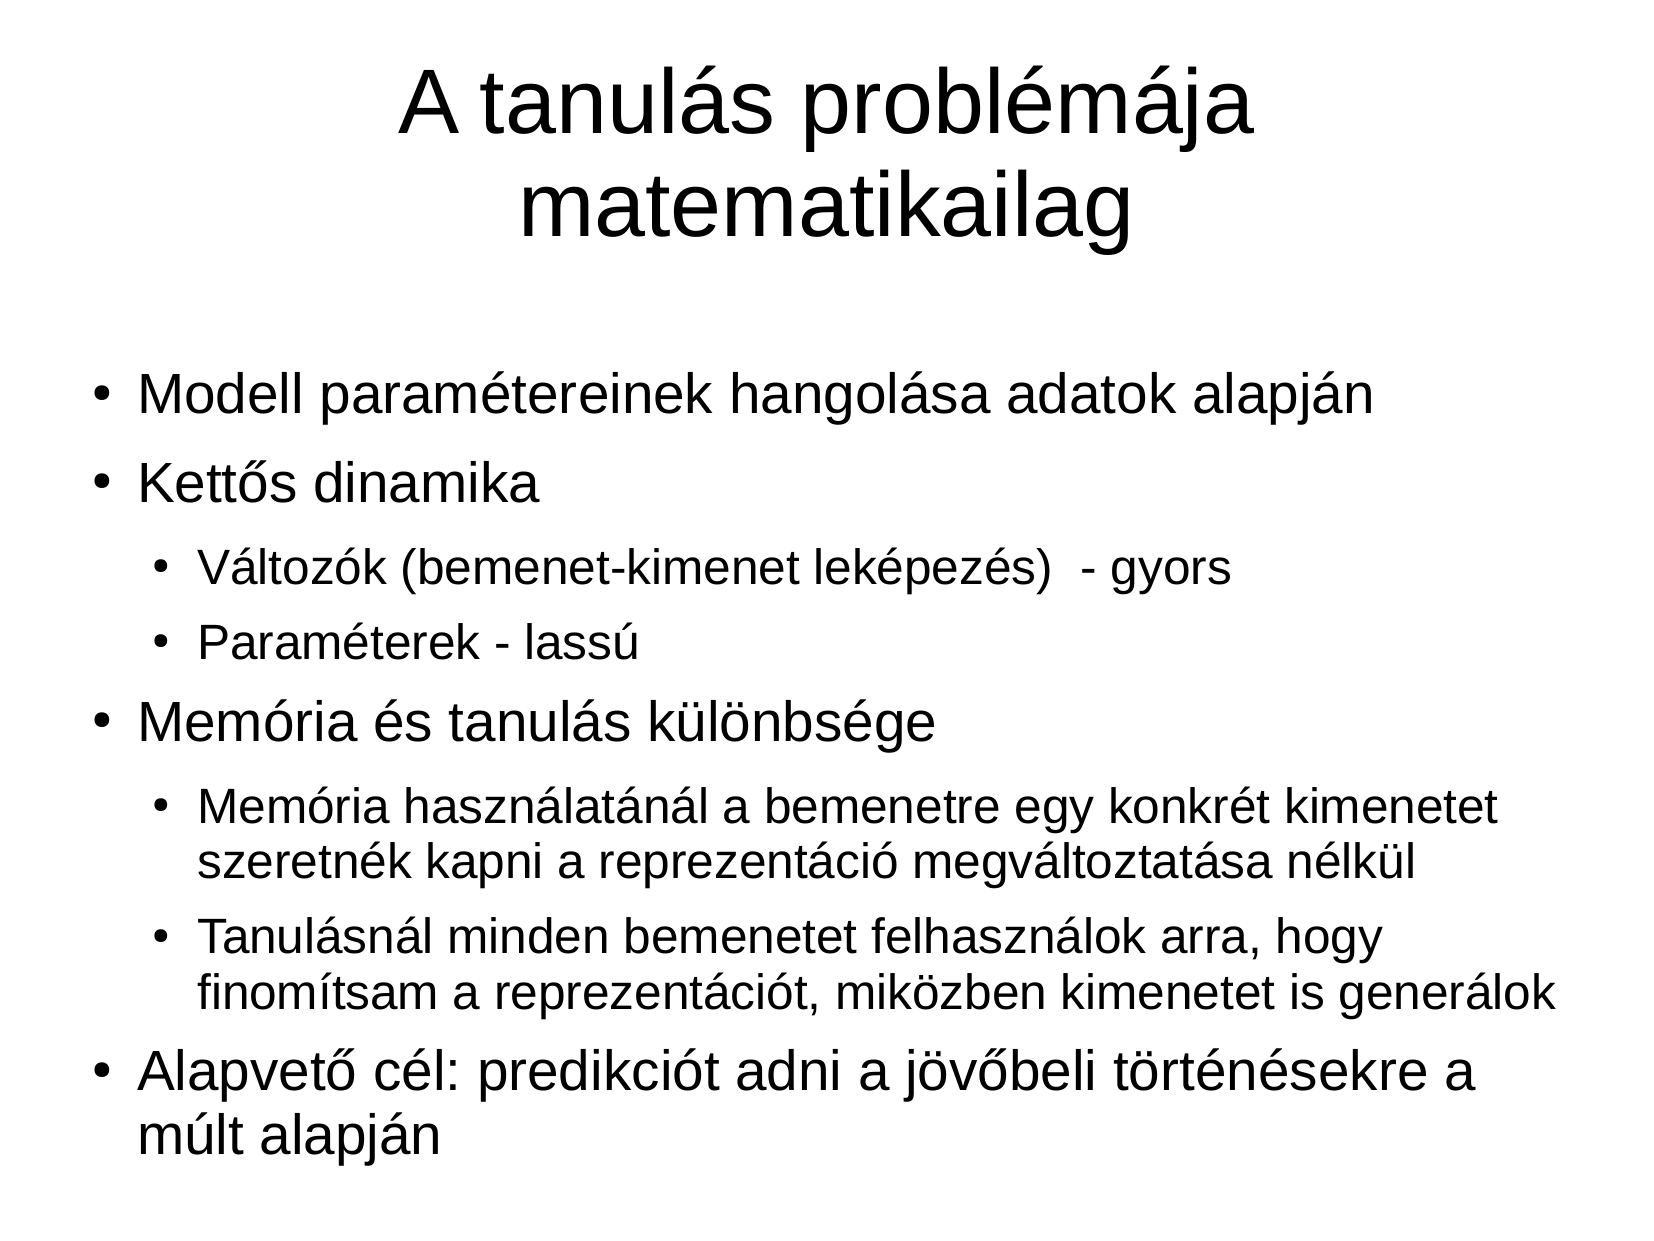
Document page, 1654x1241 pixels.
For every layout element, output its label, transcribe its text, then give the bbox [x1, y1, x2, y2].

title A tanulás problémája matematikailag [82, 50, 1571, 256]
list Modell paramétereinek hangolása adatok alapján Kettős dinamika Változók (bemenet-kimenet leképezés) - gyors Paraméterek - lassú Memória és tanulás különbsége Memória használatánál a bemenetre egy konkrét kimenetet szeretnék kapni a reprezentáció megváltoztatása nélkül Tanulásnál minden bemenetet felhasználok arra, hogy finomítsam a reprezentációt, miközben kimenetet is generálok Alapvető cél: predikciót adni a jövőbeli történésekre a múlt alapján [76, 362, 1565, 1182]
